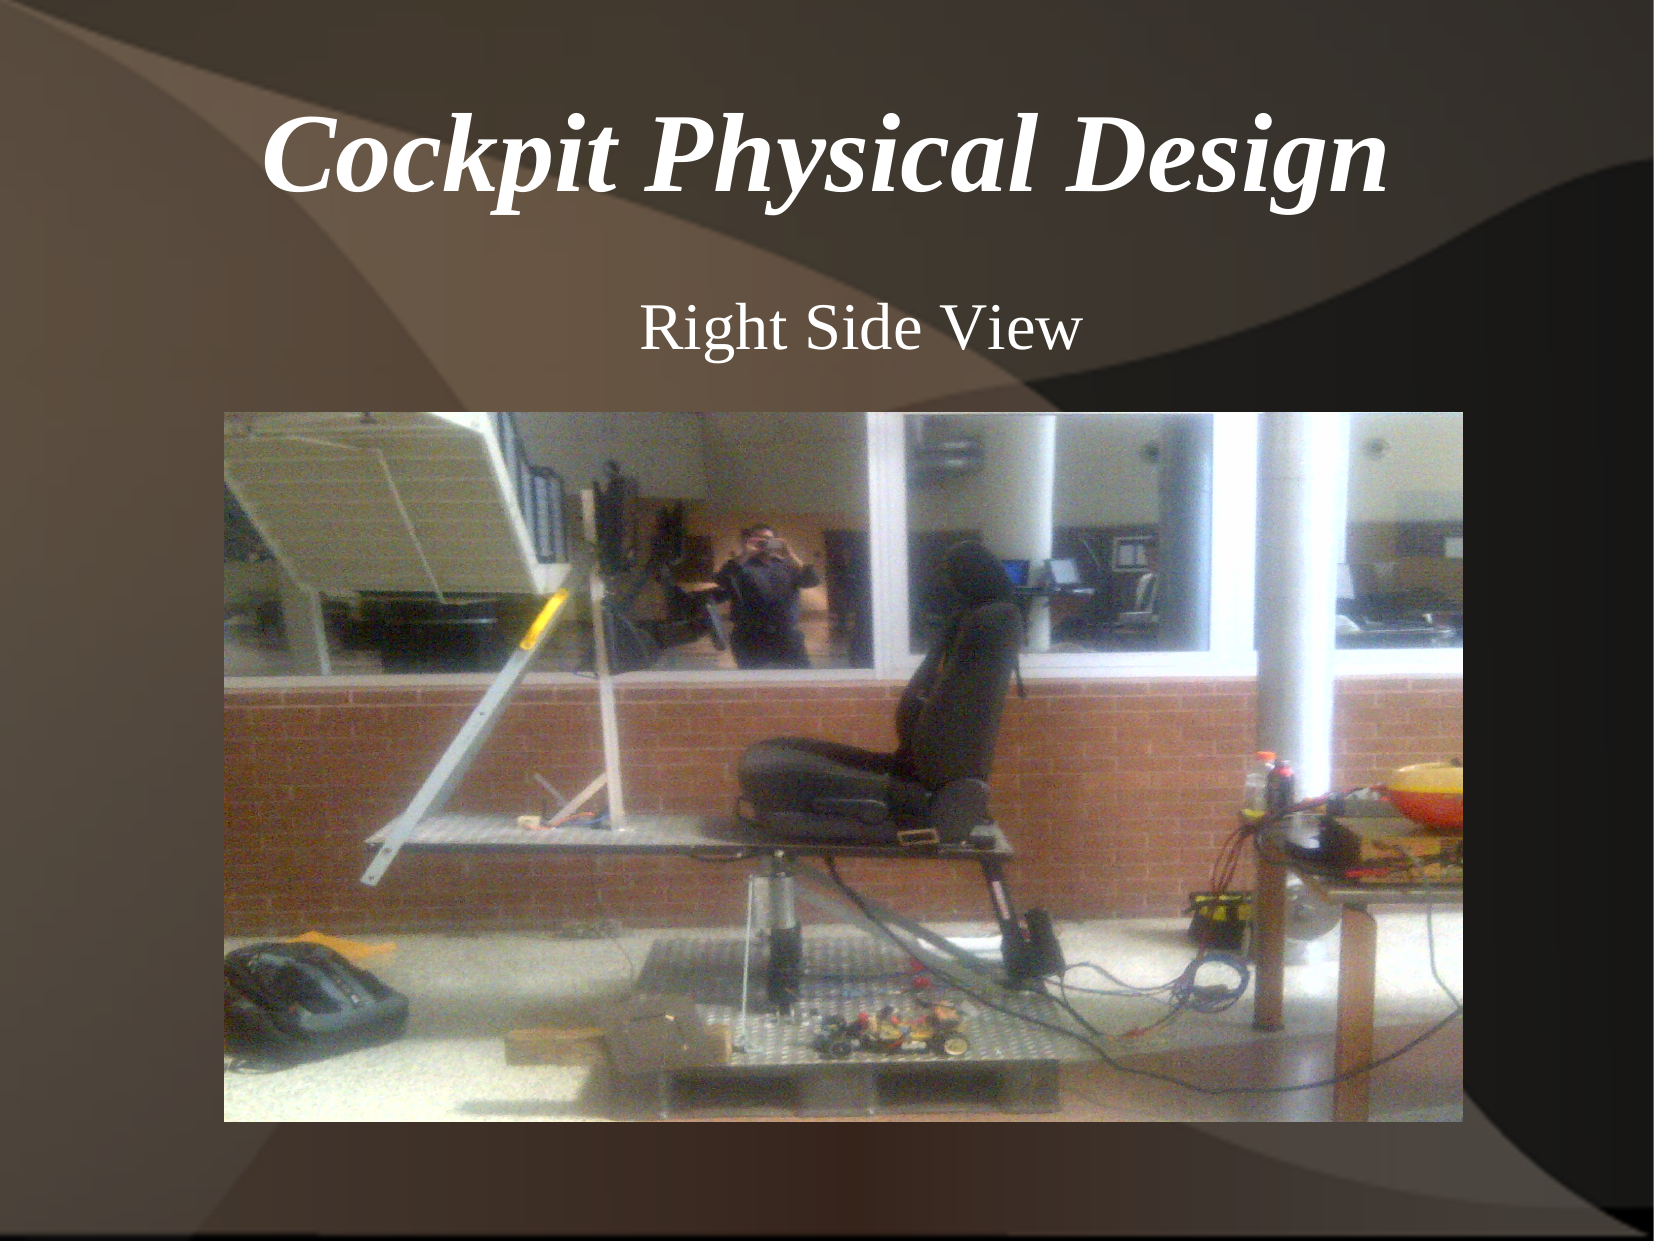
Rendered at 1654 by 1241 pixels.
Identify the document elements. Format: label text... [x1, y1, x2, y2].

title Cockpit Physical Design [82, 49, 1571, 257]
list Right Side View [82, 290, 1571, 1109]
picture [0, 0, 1654, 1241]
